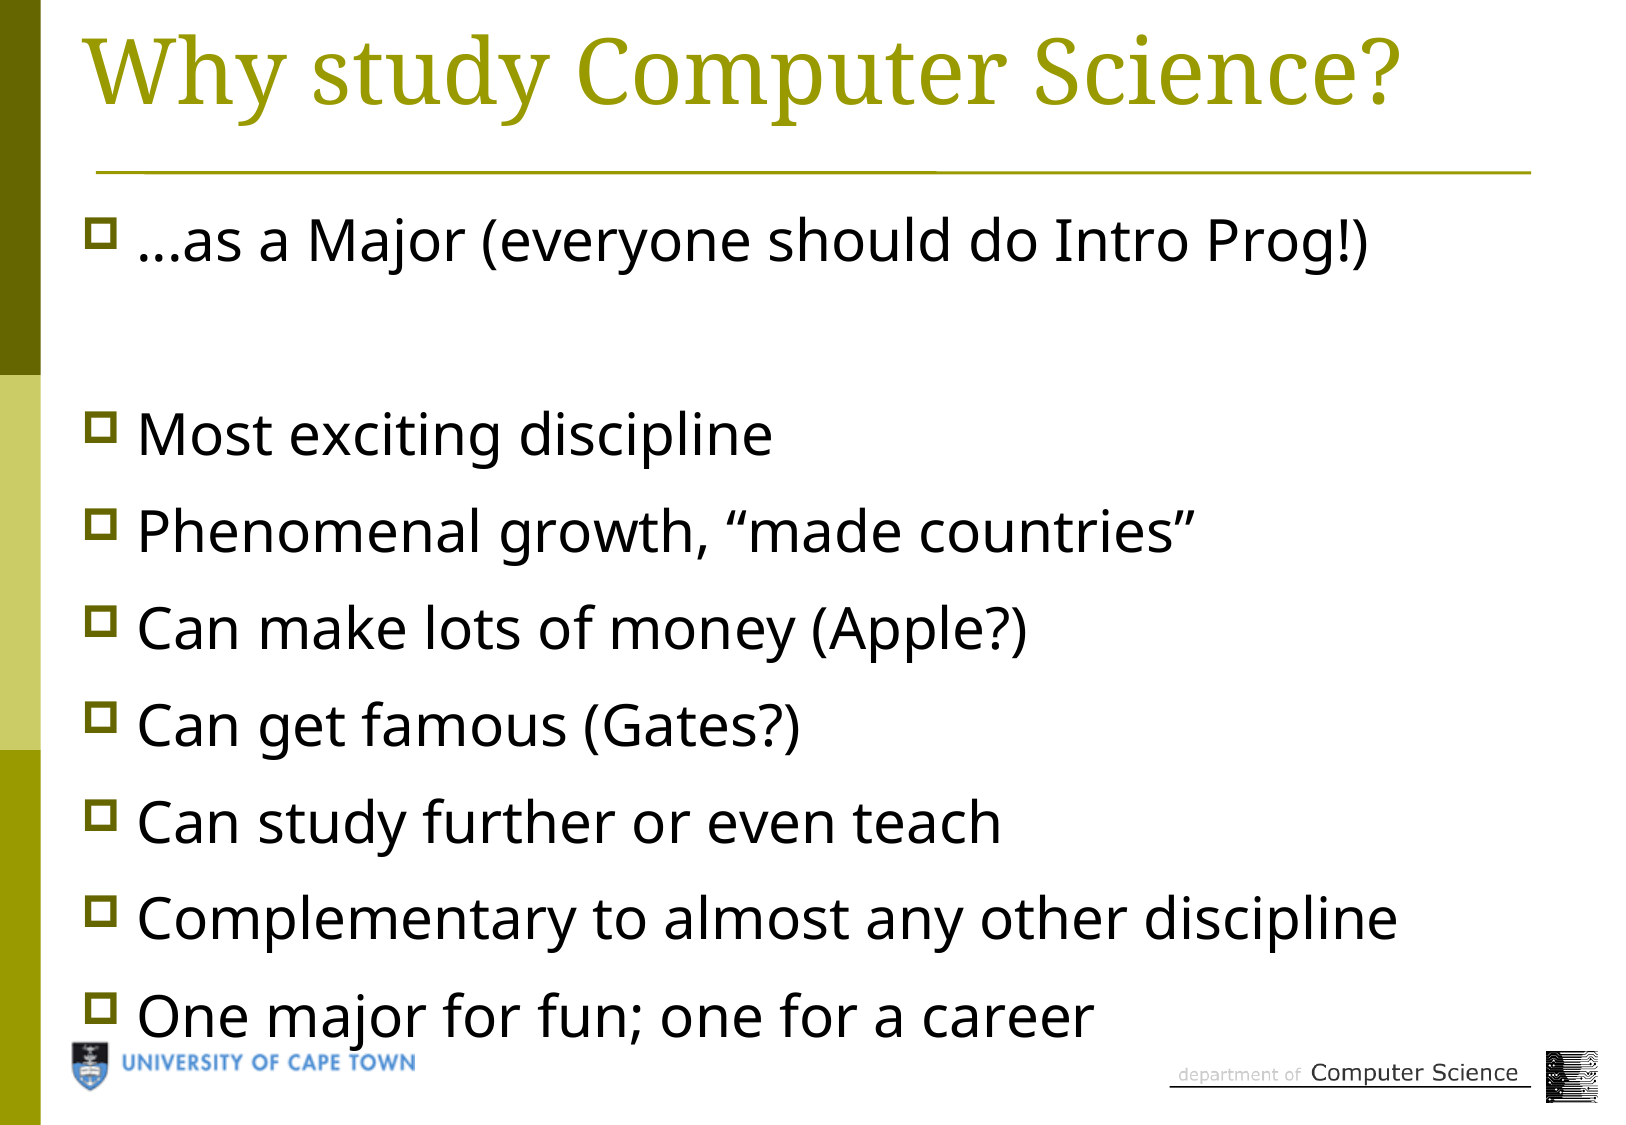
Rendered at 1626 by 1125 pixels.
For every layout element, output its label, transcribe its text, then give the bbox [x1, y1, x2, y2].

title Why study Computer Science? [81, 0, 1543, 172]
picture [1546, 1051, 1598, 1103]
picture [328, 1024, 343, 1033]
picture [146, 1024, 171, 1033]
picture [1169, 1043, 1532, 1091]
picture [61, 1024, 415, 1103]
picture [377, 1024, 395, 1033]
list ...as a Major (everyone should do Intro Prog!) Most exciting discipline Phenomenal growth, “made countries” Can make lots of money (Apple?) Can get famous (Gates?) Can study further or even teach Complementary to almost any other discipline One major for fun; one for a career [81, 196, 1543, 975]
